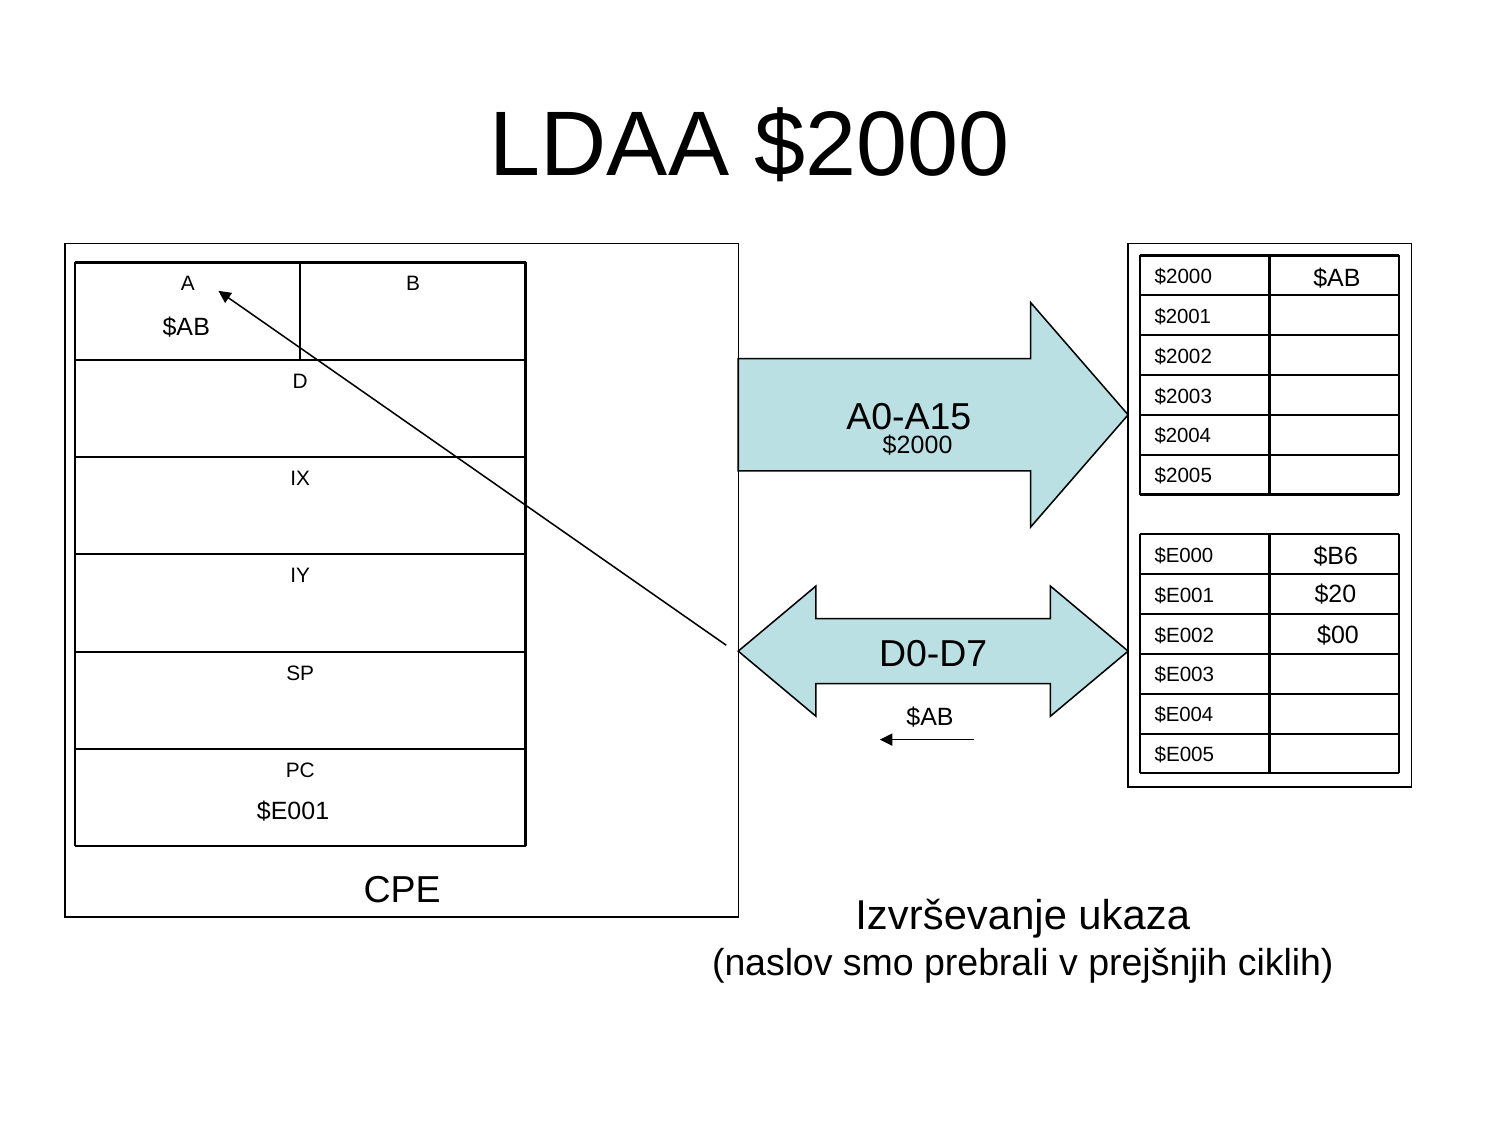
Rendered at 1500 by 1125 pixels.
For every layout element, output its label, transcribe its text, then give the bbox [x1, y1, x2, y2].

text_box IX [461, 458, 524, 502]
text_box B [301, 264, 524, 359]
text_box $B6 [1298, 531, 1374, 578]
text_box CPE [348, 857, 456, 919]
text_box $E005 [1141, 735, 1268, 772]
text_box D [322, 361, 524, 456]
text_box B [301, 351, 313, 359]
text_box $00 [1302, 610, 1374, 657]
text_box $E001 [242, 786, 345, 833]
text_box $2000 [1141, 257, 1268, 294]
text_box SP [76, 653, 524, 748]
text_box D [76, 361, 452, 456]
text_box D0-D7 [738, 586, 1129, 717]
text_box $E004 [1141, 695, 1268, 733]
title LDAA $2000 [75, 45, 1426, 233]
text_box $20 [1299, 570, 1372, 616]
text_box IY [76, 555, 524, 651]
text_box $2001 [1141, 296, 1268, 334]
text_box $E002 [1141, 615, 1268, 653]
text_box $E003 [1141, 655, 1268, 693]
text_box $2005 [1141, 456, 1268, 493]
text_box $E000 [1141, 535, 1268, 573]
text_box $AB [1298, 254, 1376, 300]
text_box A [76, 264, 299, 359]
text_box IX [76, 458, 524, 553]
text_box $2004 [1141, 416, 1268, 454]
text_box $2000 [867, 420, 968, 467]
text_box A0-A15 [738, 302, 1129, 528]
text_box $E001 [1141, 575, 1268, 613]
text_box Izvrševanje ukaza (naslov smo prebrali v prejšnjih ciklih) [697, 880, 1349, 991]
text_box $AB [891, 692, 969, 738]
text_box $2002 [1141, 336, 1268, 374]
text_box $AB [147, 302, 225, 349]
text_box PC [76, 750, 524, 845]
text_box $2003 [1141, 376, 1268, 414]
